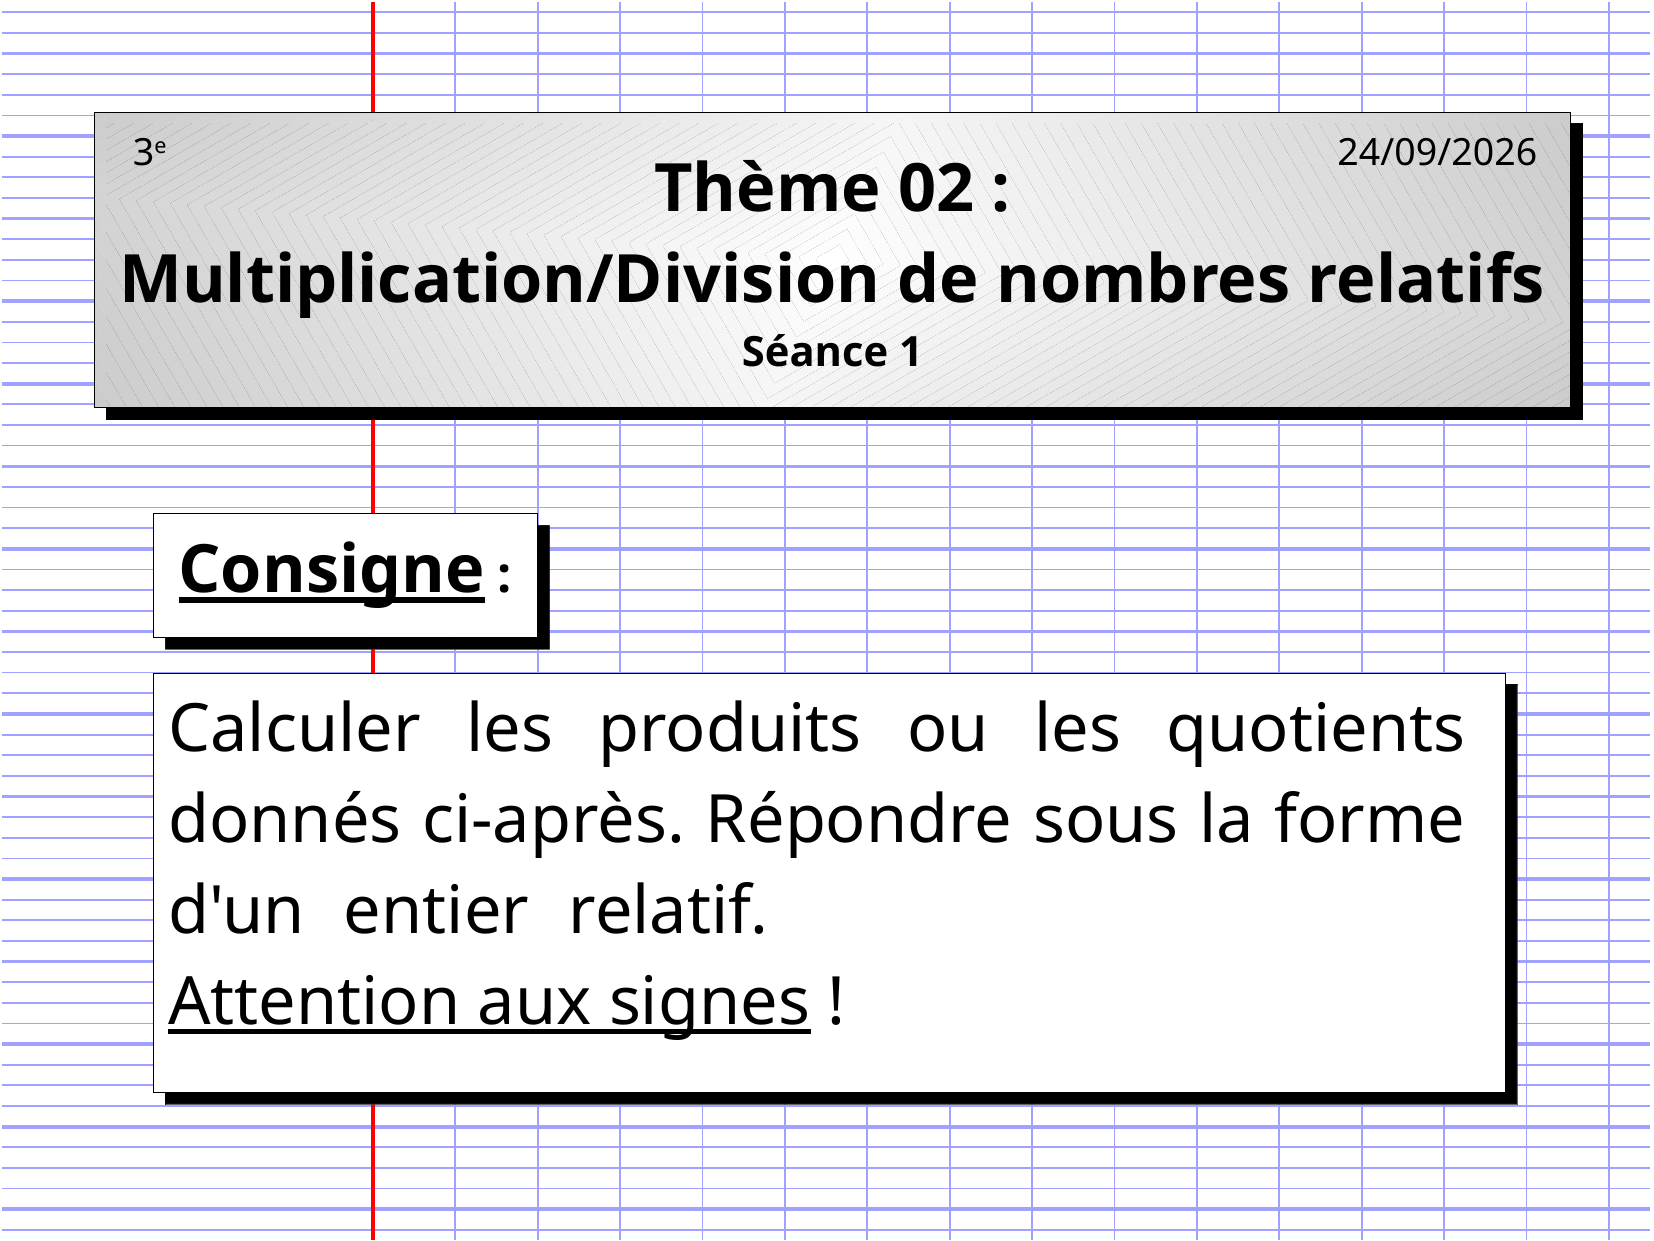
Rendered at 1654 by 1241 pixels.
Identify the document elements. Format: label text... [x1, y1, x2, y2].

text_box Calculer les produits ou les quotients donnés ci-après. Répondre sous la forme d'un entier relatif. Attention aux signes ! [153, 673, 1506, 1093]
text_box Thème 02 : Multiplication/Division de nombres relatifs Séance 1 [94, 112, 1571, 408]
text_box 23/09/2012 [1322, 118, 1560, 186]
picture [0, 0, 1654, 1241]
text_box Consigne : [153, 513, 538, 638]
text_box 3e [118, 118, 207, 186]
